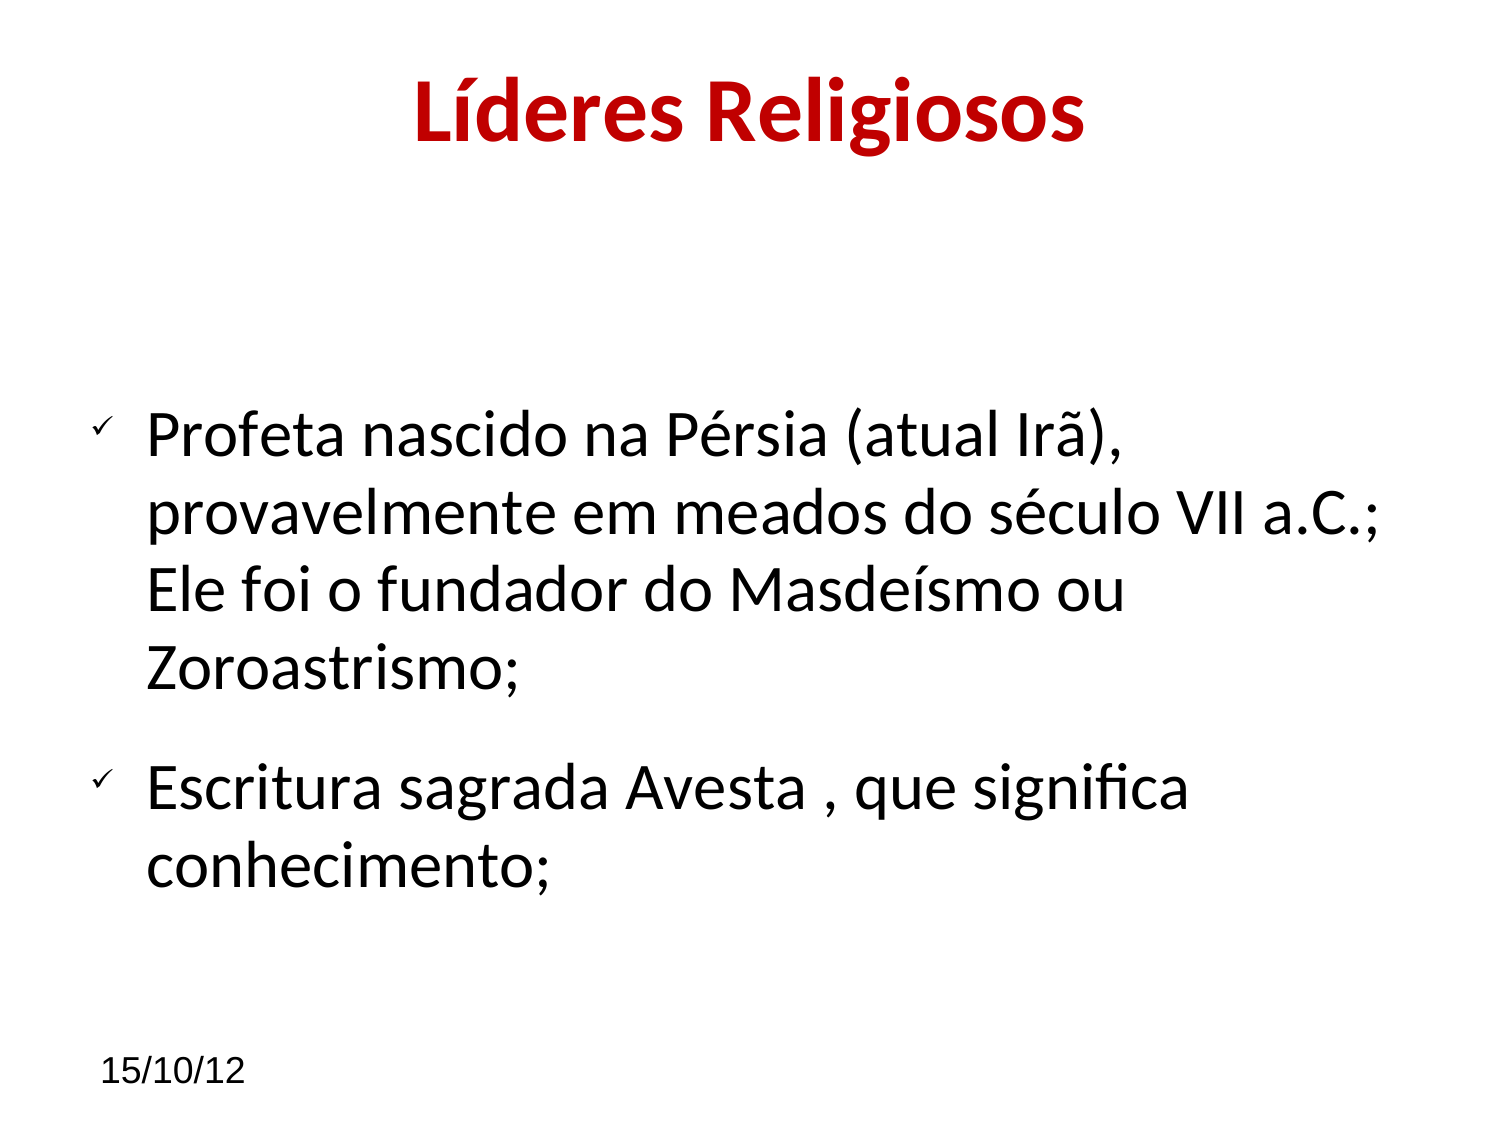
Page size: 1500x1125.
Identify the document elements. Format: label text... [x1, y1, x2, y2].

title Líderes Religiosos [75, 45, 1426, 233]
text_box Profeta nascido na Pérsia (atual Irã), provavelmente em meados do século VII a.C.; Ele foi o fundador do Masdeísmo ou Zoroastrismo; Escritura sagrada Avesta , que significa conhecimento; [75, 262, 1426, 1005]
